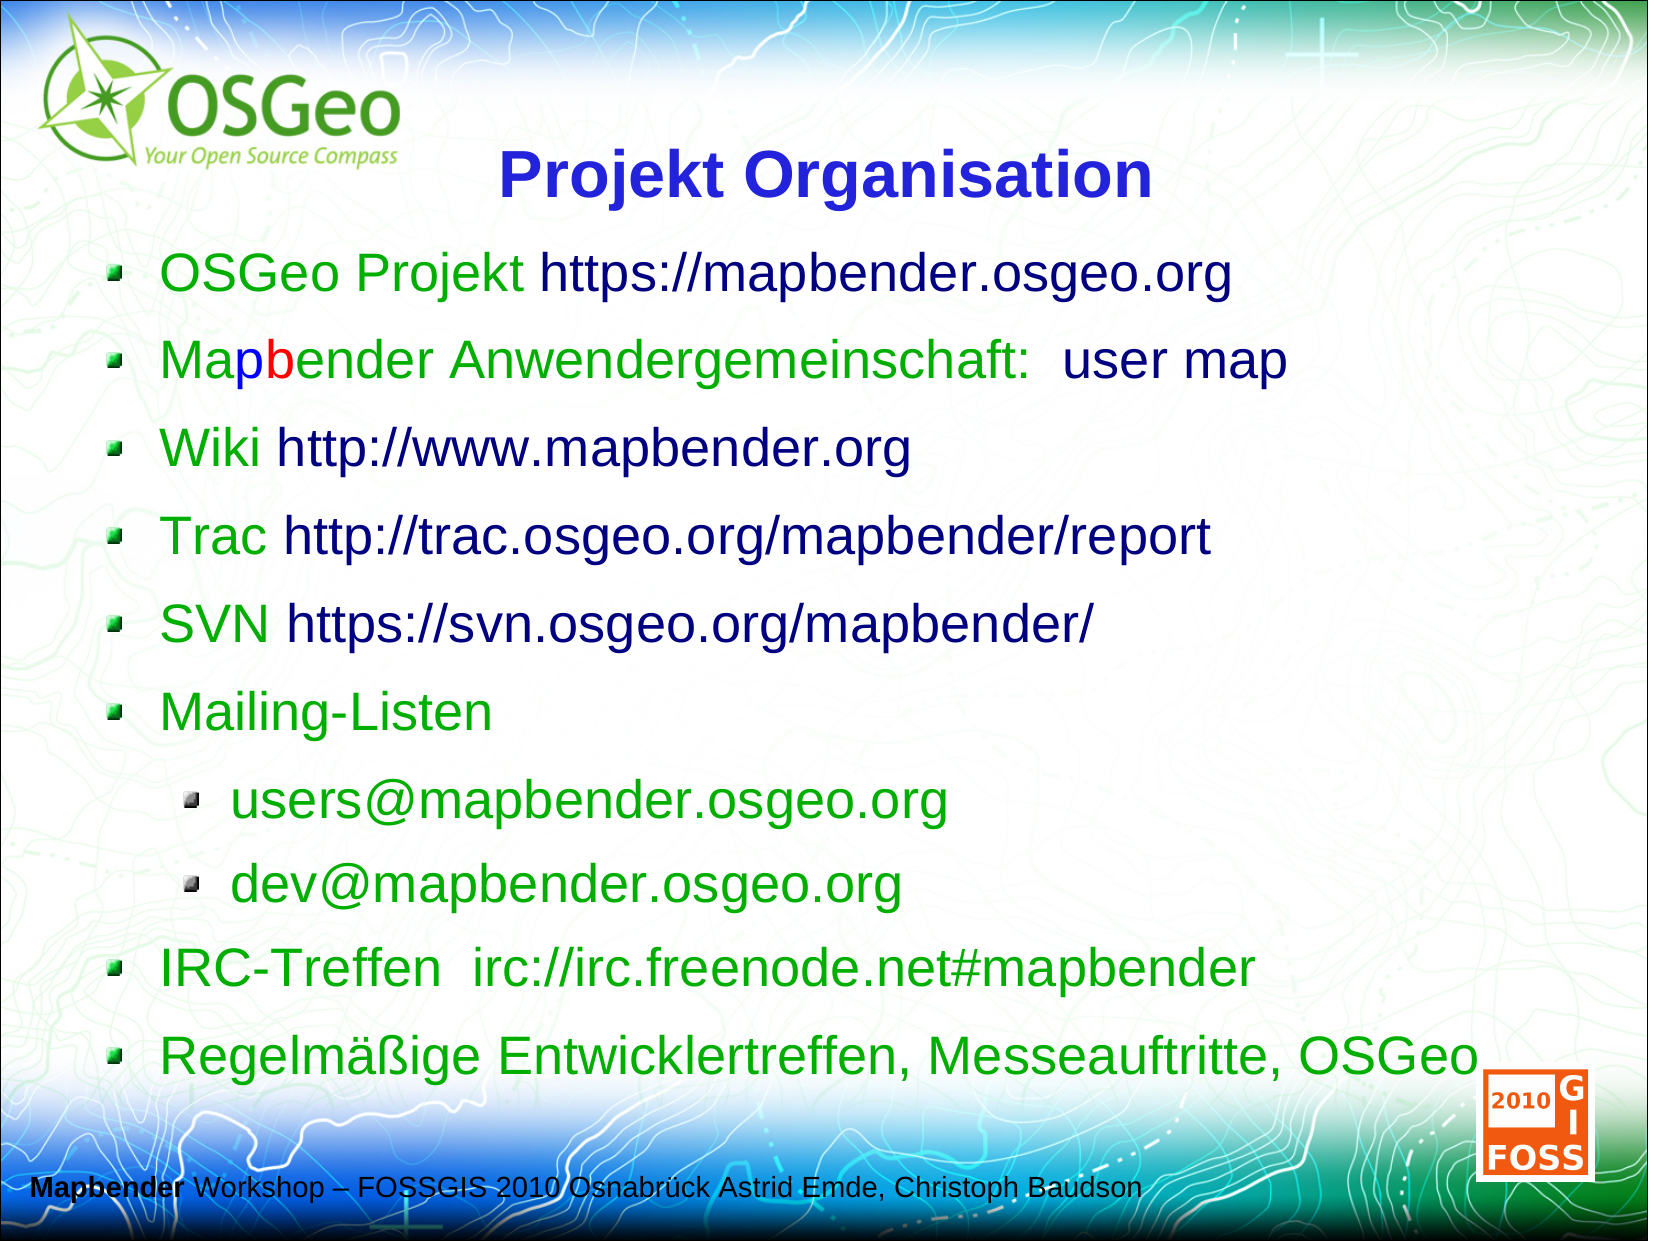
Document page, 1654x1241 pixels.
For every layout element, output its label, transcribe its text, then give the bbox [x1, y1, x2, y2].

list OSGeo Projekt https://mapbender.osgeo.org Mapbender Anwendergemeinschaft: user map Wiki http://www.mapbender.org Trac http://trac.osgeo.org/mapbender/report SVN https://svn.osgeo.org/mapbender/ Mailing-Listen users@mapbender.osgeo.org dev@mapbender.osgeo.org IRC-Treffen irc://irc.freenode.net#mapbender Regelmäßige Entwicklertreffen, Messeauftritte, OSGeo [88, 242, 1577, 1154]
title Projekt Organisation [82, 100, 1571, 249]
picture [1, 1, 1647, 1240]
